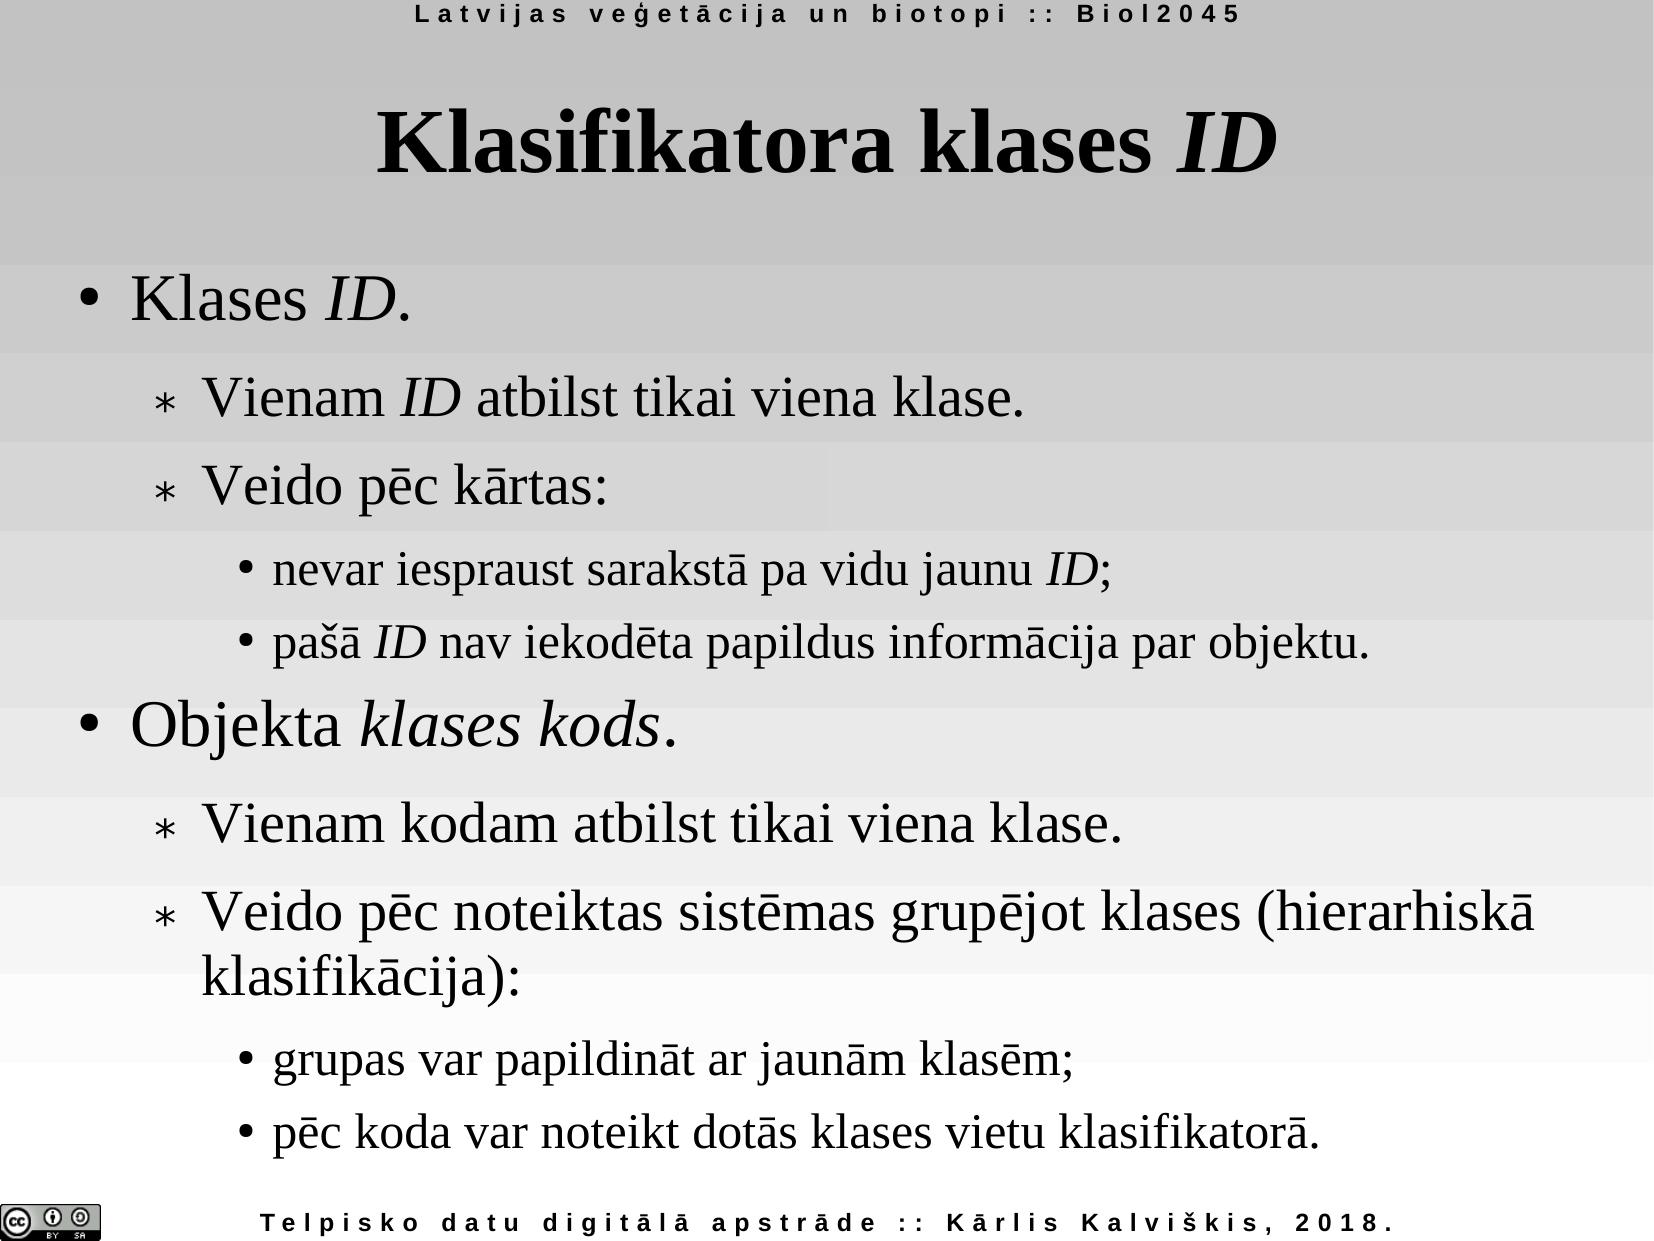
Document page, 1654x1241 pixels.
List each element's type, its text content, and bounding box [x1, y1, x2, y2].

title Klasifikatora klases ID [59, 37, 1596, 246]
picture [0, 0, 1654, 1241]
list Klases ID. Vienam ID atbilst tikai viena klase. Veido pēc kārtas: nevar iespraust sarakstā pa vidu jaunu ID; pašā ID nav iekodēta papildus informācija par objektu. Objekta klases kods. Vienam kodam atbilst tikai viena klase. Veido pēc noteiktas sistēmas grupējot klases (hierarhiskā klasifikācija): grupas var papildināt ar jaunām klasēm; pēc koda var noteikt dotās klases vietu klasifikatorā. [59, 261, 1596, 1175]
